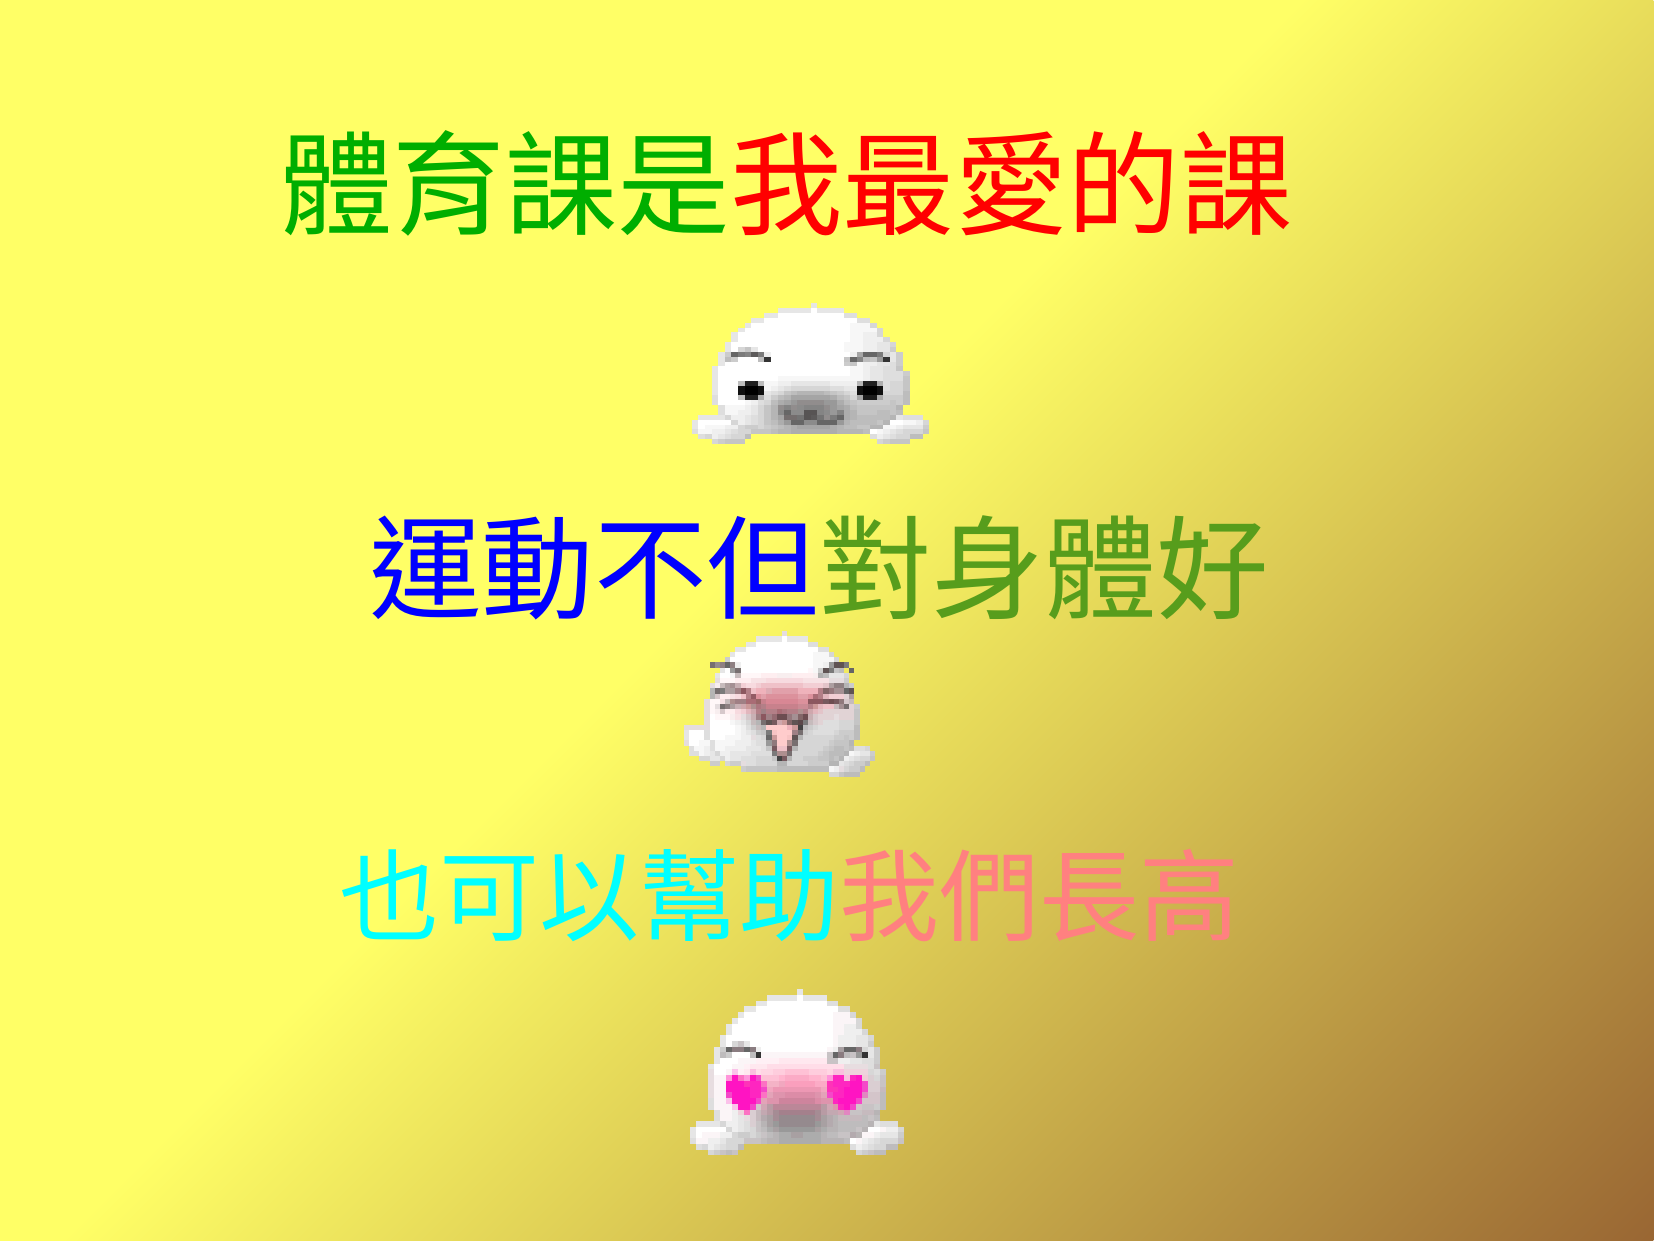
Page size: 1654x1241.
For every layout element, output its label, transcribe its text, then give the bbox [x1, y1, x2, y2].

picture [679, 590, 886, 798]
text_box 運動不但對身體好 [354, 472, 1654, 623]
text_box 也可以幫助我們長高 [324, 810, 1506, 945]
picture [679, 265, 943, 459]
picture [679, 944, 916, 1173]
text_box 體育課是我最愛的課 [265, 88, 1477, 384]
